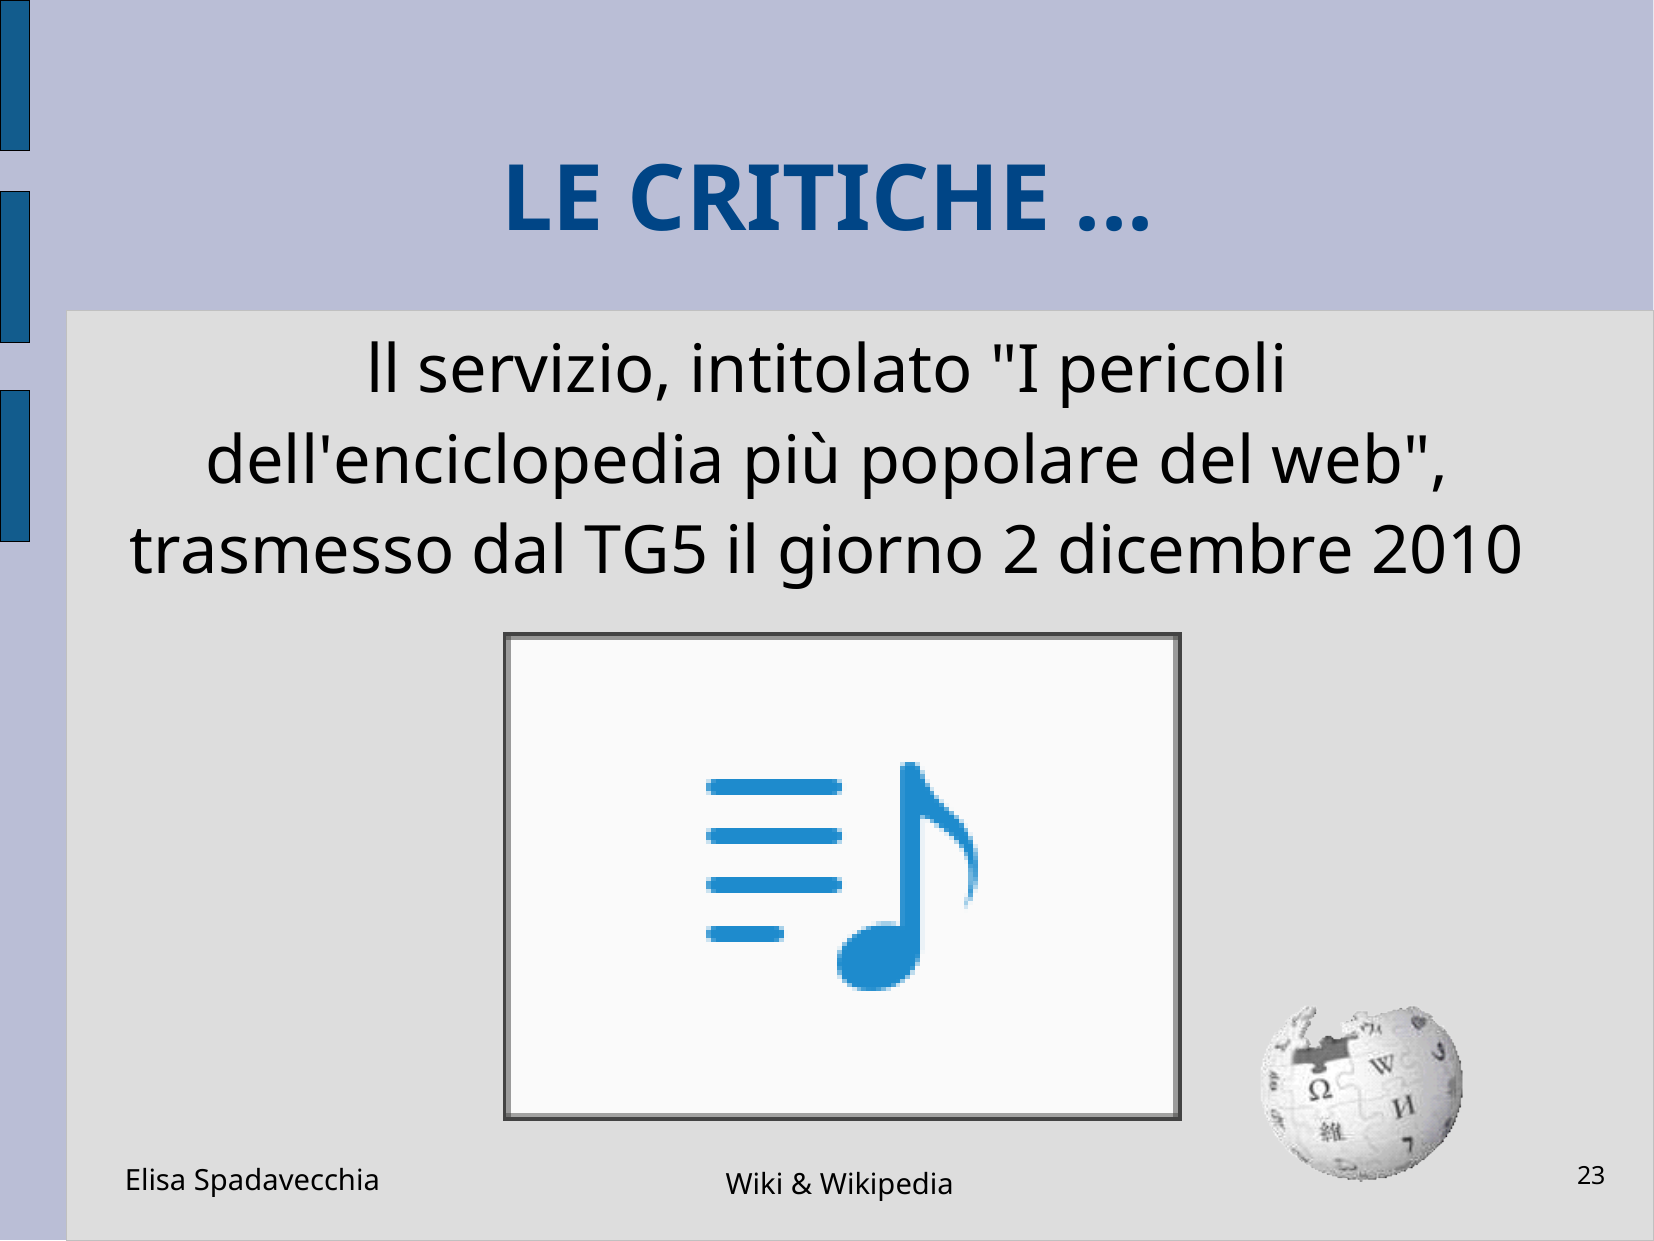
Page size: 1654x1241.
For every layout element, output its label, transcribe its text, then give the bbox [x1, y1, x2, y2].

text_box <numero> [1529, 1151, 1654, 1194]
picture [1258, 985, 1465, 1182]
text_box [501, 631, 1184, 1123]
text_box Elisa Spadavecchia [109, 1154, 644, 1237]
text_box Wiki & Wikipedia [533, 1157, 1146, 1241]
title LE CRITICHE ... [121, 91, 1534, 299]
list ll servizio, intitolato "I pericoli dell'enciclopedia più popolare del web", trasmesso dal TG5 il giorno 2 dicembre 2010 [121, 321, 1534, 1103]
